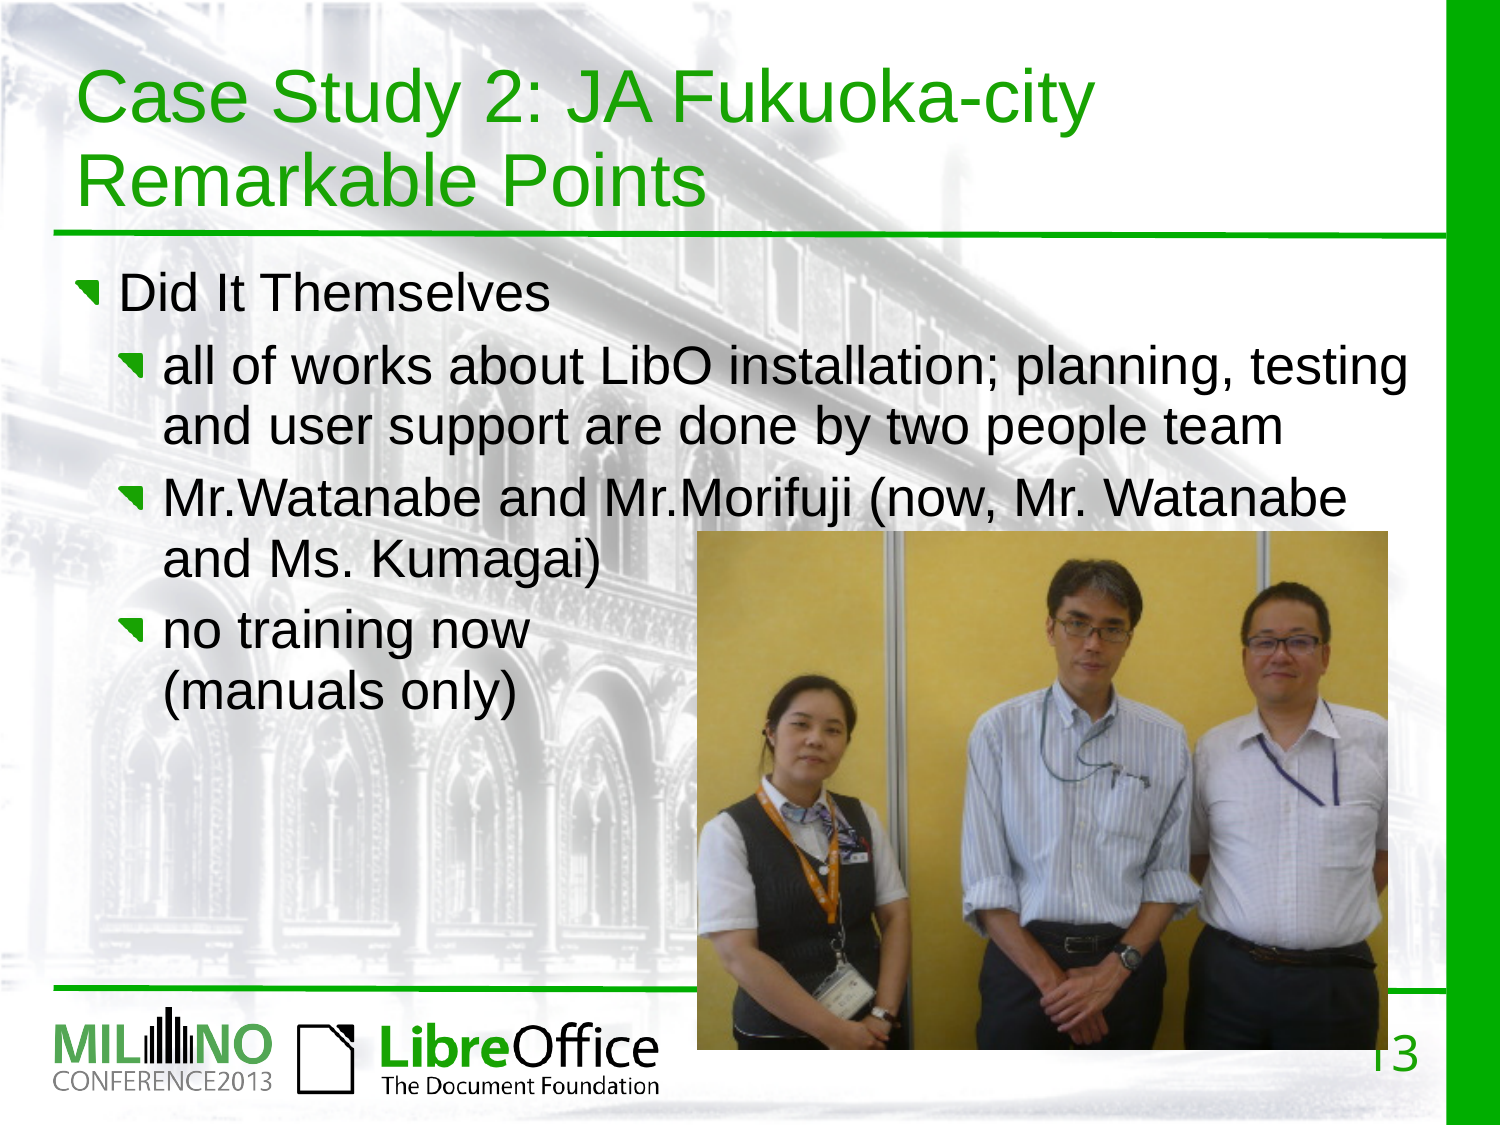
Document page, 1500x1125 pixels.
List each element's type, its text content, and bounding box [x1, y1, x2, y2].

title Case Study 2: JA Fukuoka-city Remarkable Points [75, 54, 1425, 223]
list Did It Themselves all of works about LibO installation; planning, testing and user support are done by two people team Mr.Watanabe and Mr.Morifuji (now, Mr. Watanabe and Ms. Kumagai) no training now (manuals only) [75, 262, 1425, 793]
picture [0, 1, 1446, 1125]
